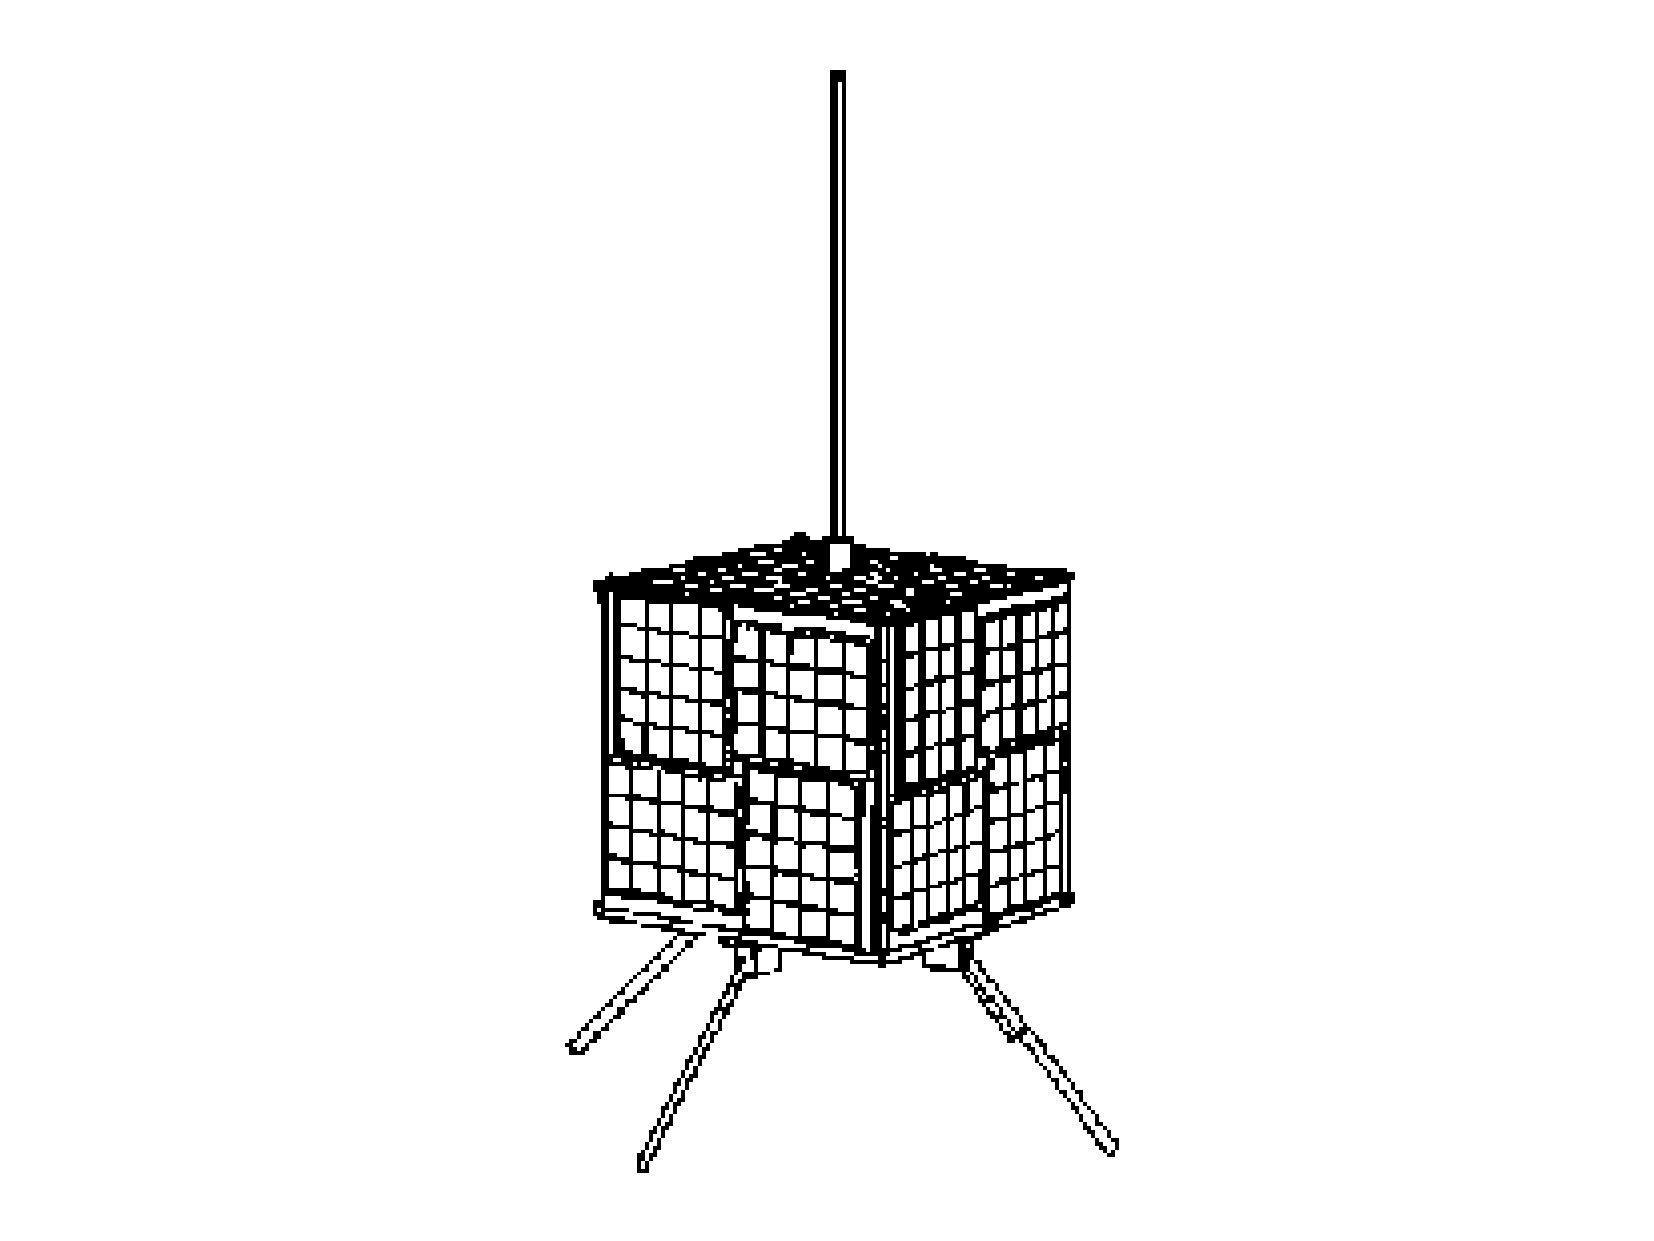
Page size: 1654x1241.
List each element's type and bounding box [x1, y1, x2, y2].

picture [401, 0, 1292, 1241]
